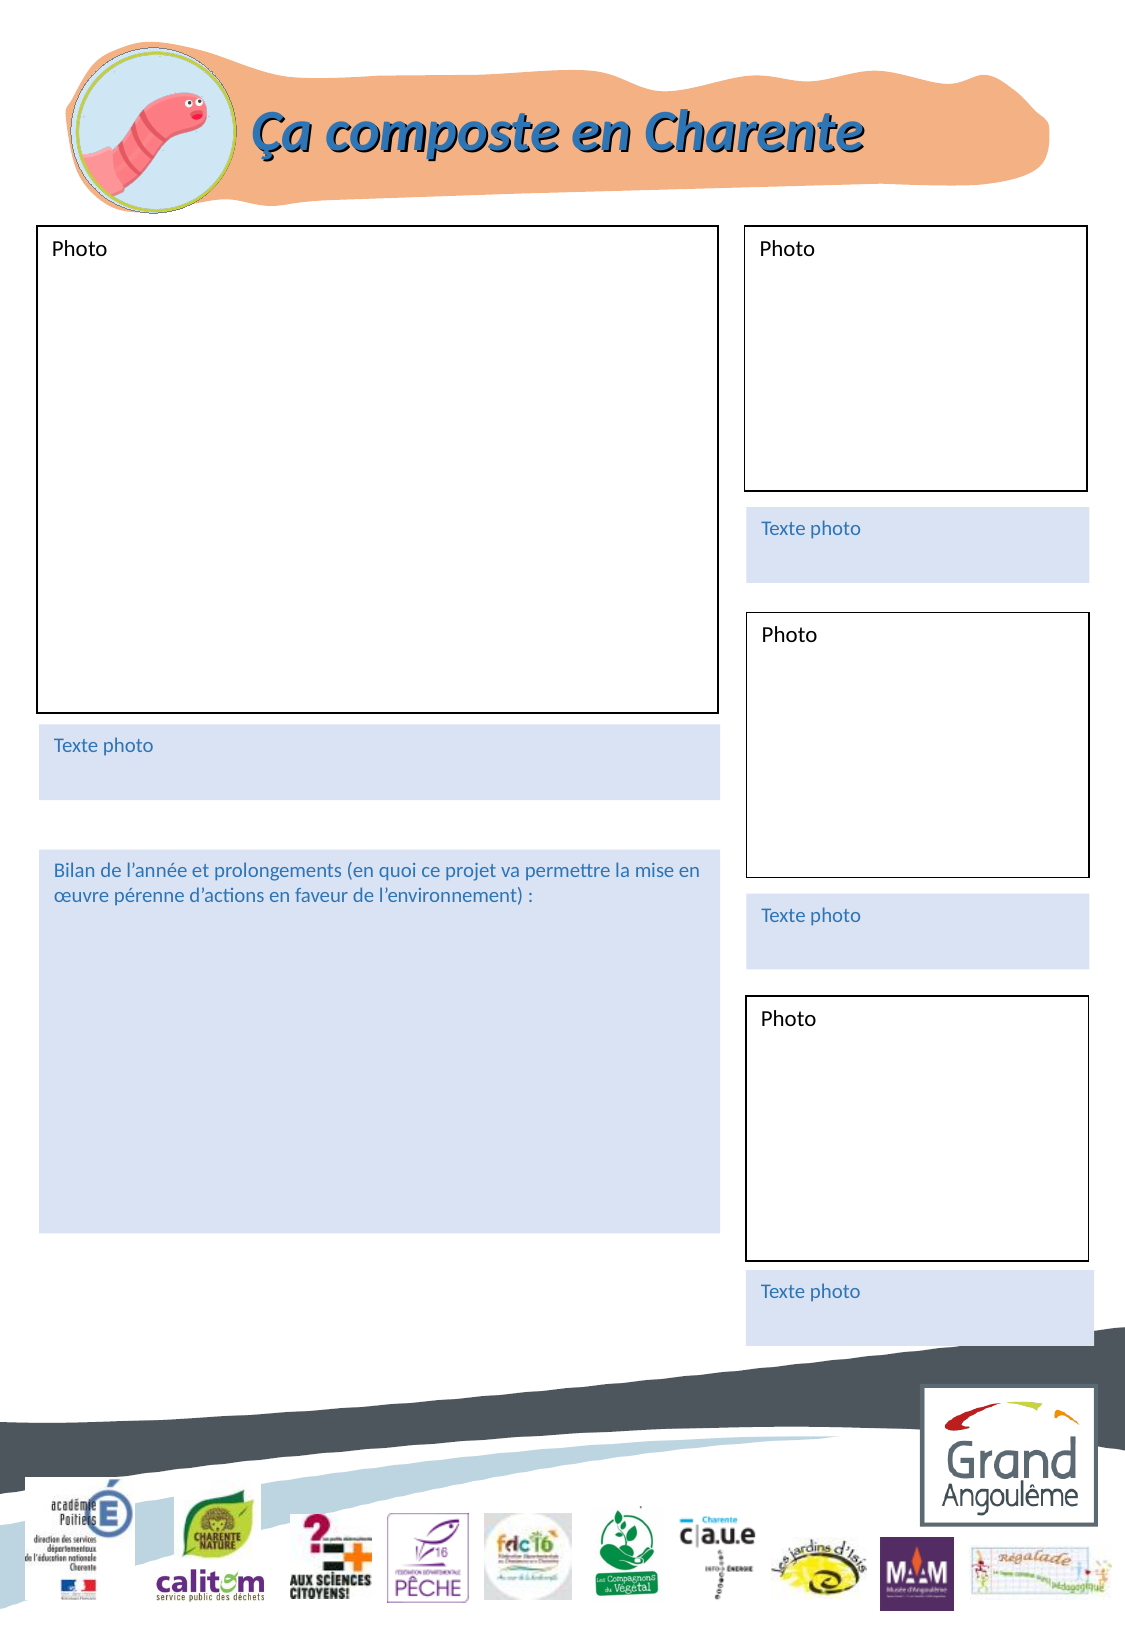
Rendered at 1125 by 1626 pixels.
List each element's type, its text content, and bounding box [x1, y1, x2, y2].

text_box Bilan de l’année et prolongements (en quoi ce projet va permettre la mise en œuvre pérenne d’actions en faveur de l’environnement) : [39, 849, 721, 1234]
text_box Ça composte en Charente [249, 66, 1050, 206]
text_box Texte photo [745, 1270, 1095, 1346]
picture [63, 39, 249, 225]
text_box Texte photo [39, 724, 721, 801]
text_box Photo [36, 225, 718, 714]
text_box Photo [744, 225, 1088, 491]
text_box Texte photo [746, 893, 1090, 970]
text_box Texte photo [746, 507, 1090, 583]
text_box Photo [746, 612, 1090, 878]
picture [0, 1312, 1125, 1625]
text_box Photo [745, 995, 1089, 1261]
